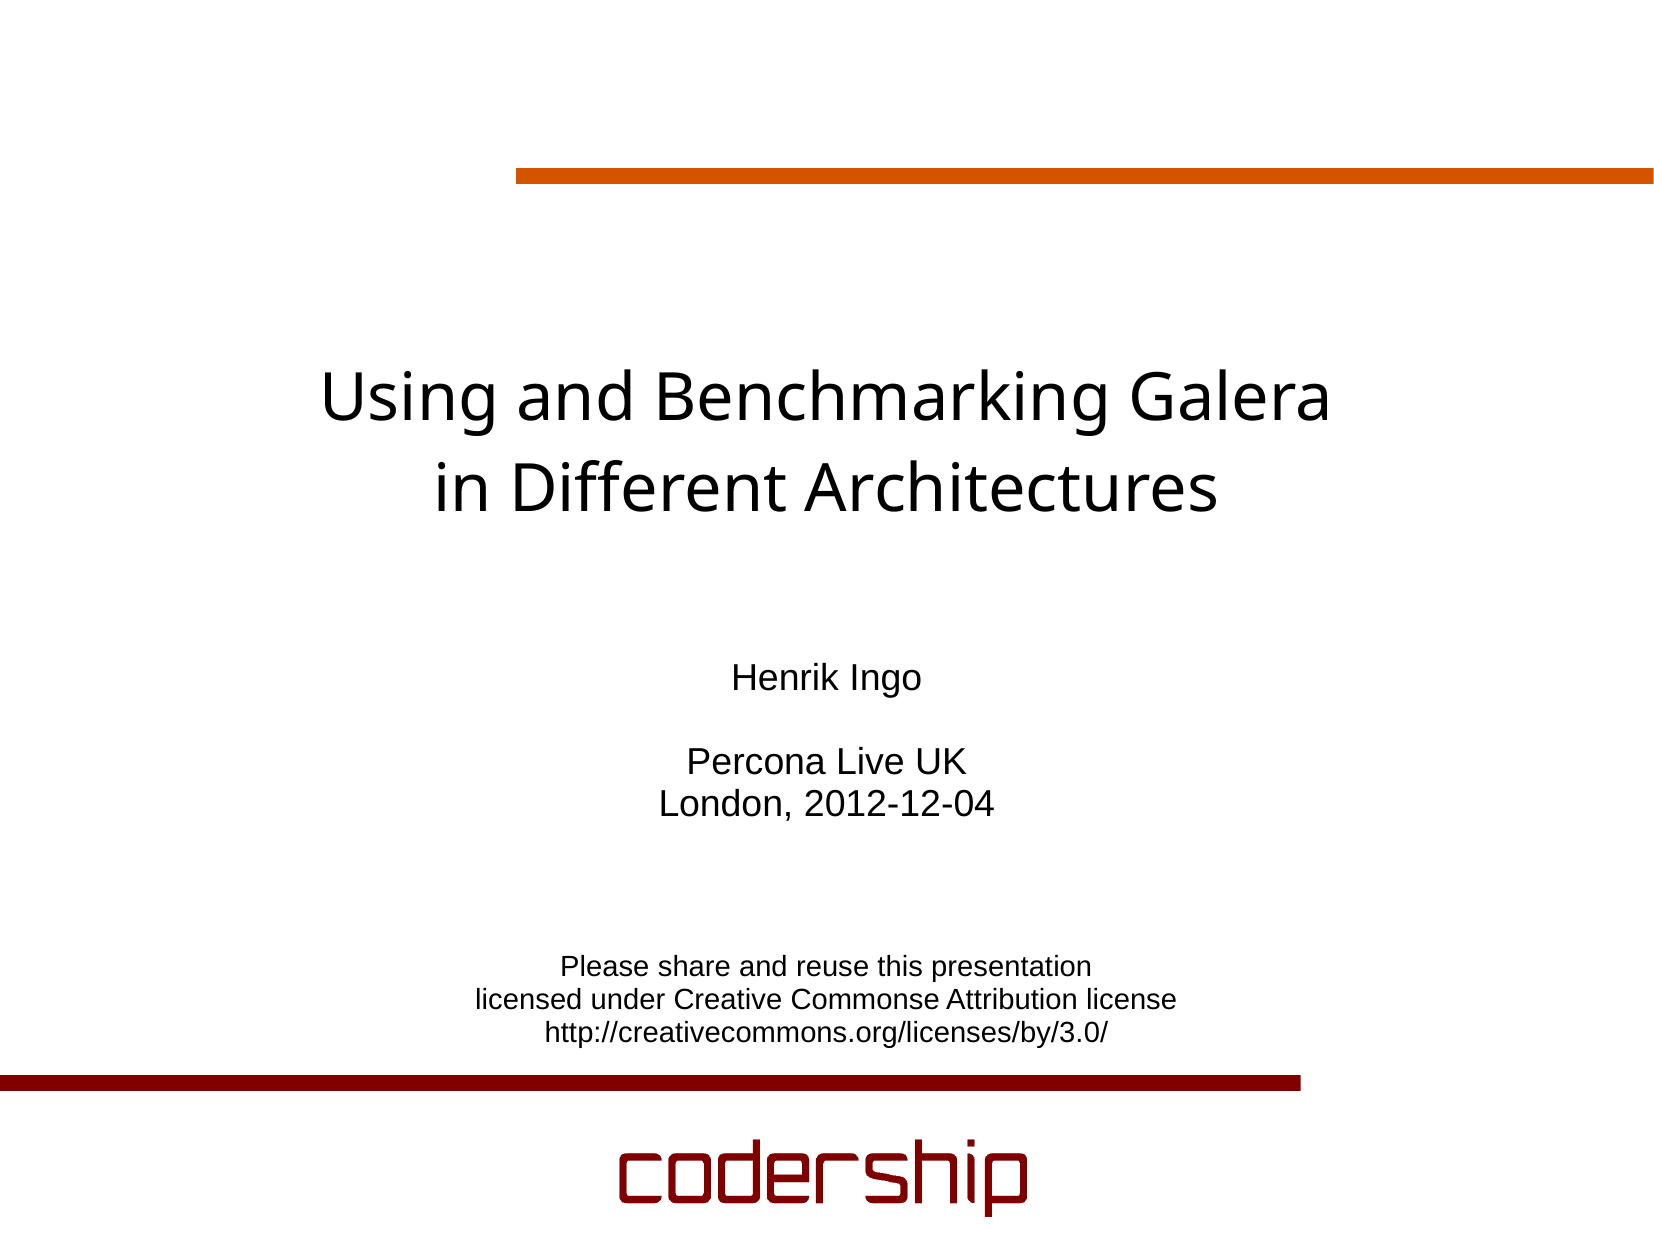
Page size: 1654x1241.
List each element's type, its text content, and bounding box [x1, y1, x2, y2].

picture [1571, 168, 1654, 184]
picture [612, 1132, 1034, 1224]
picture [0, 1075, 82, 1091]
subtitle Using and Benchmarking Galera in Different Architectures Henrik Ingo Percona Live UK London, 2012-12-04 Please share and reuse this presentation licensed under Creative Commonse Attribution license http://creativecommons.org/licenses/by/3.0/ [82, 49, 1571, 1109]
